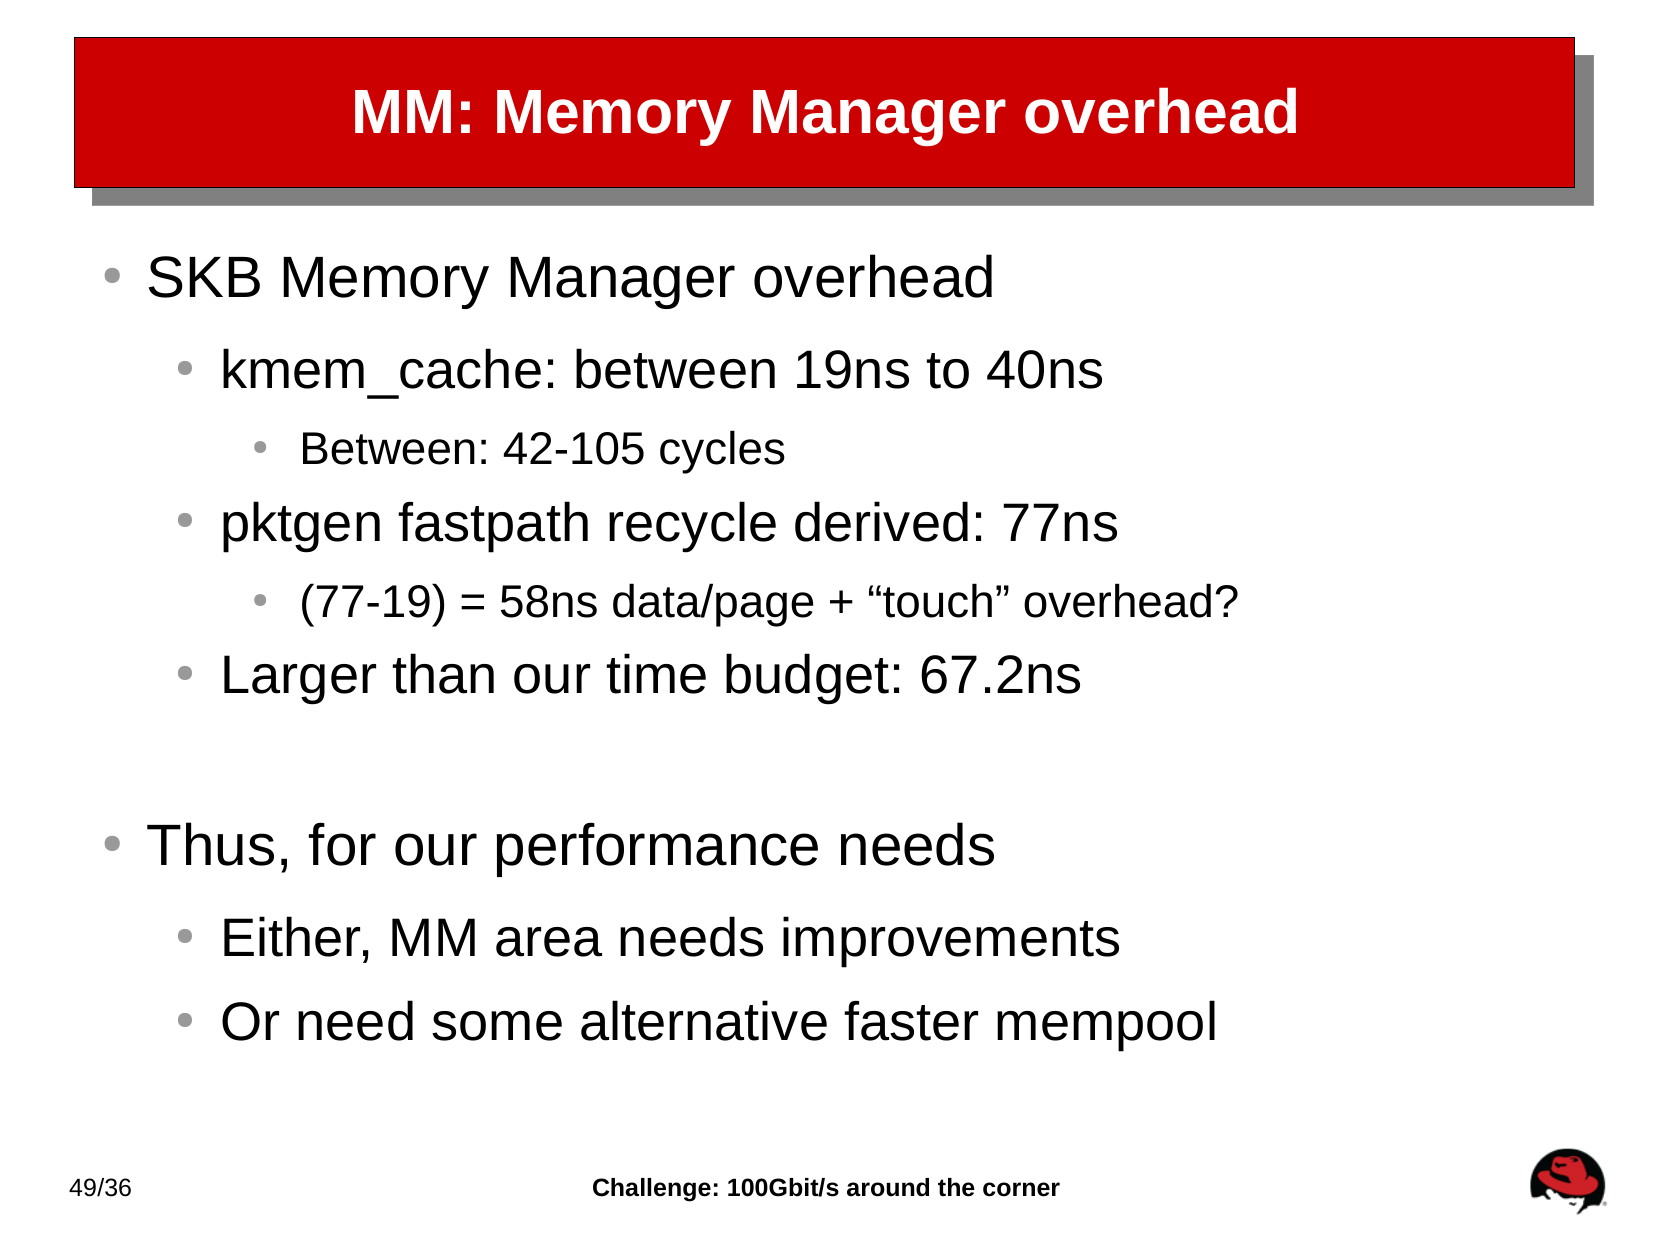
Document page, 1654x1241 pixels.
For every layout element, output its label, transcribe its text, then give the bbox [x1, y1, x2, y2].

list SKB Memory Manager overhead kmem_cache: between 19ns to 40ns Between: 42-105 cycles pktgen fastpath recycle derived: 77ns (77-19) = 58ns data/page + “touch” overhead? Larger than our time budget: 67.2ns Thus, for our performance needs Either, MM area needs improvements Or need some alternative faster mempool [86, 244, 1575, 1118]
picture [1529, 1146, 1613, 1224]
title MM: Memory Manager overhead [82, 37, 1571, 188]
